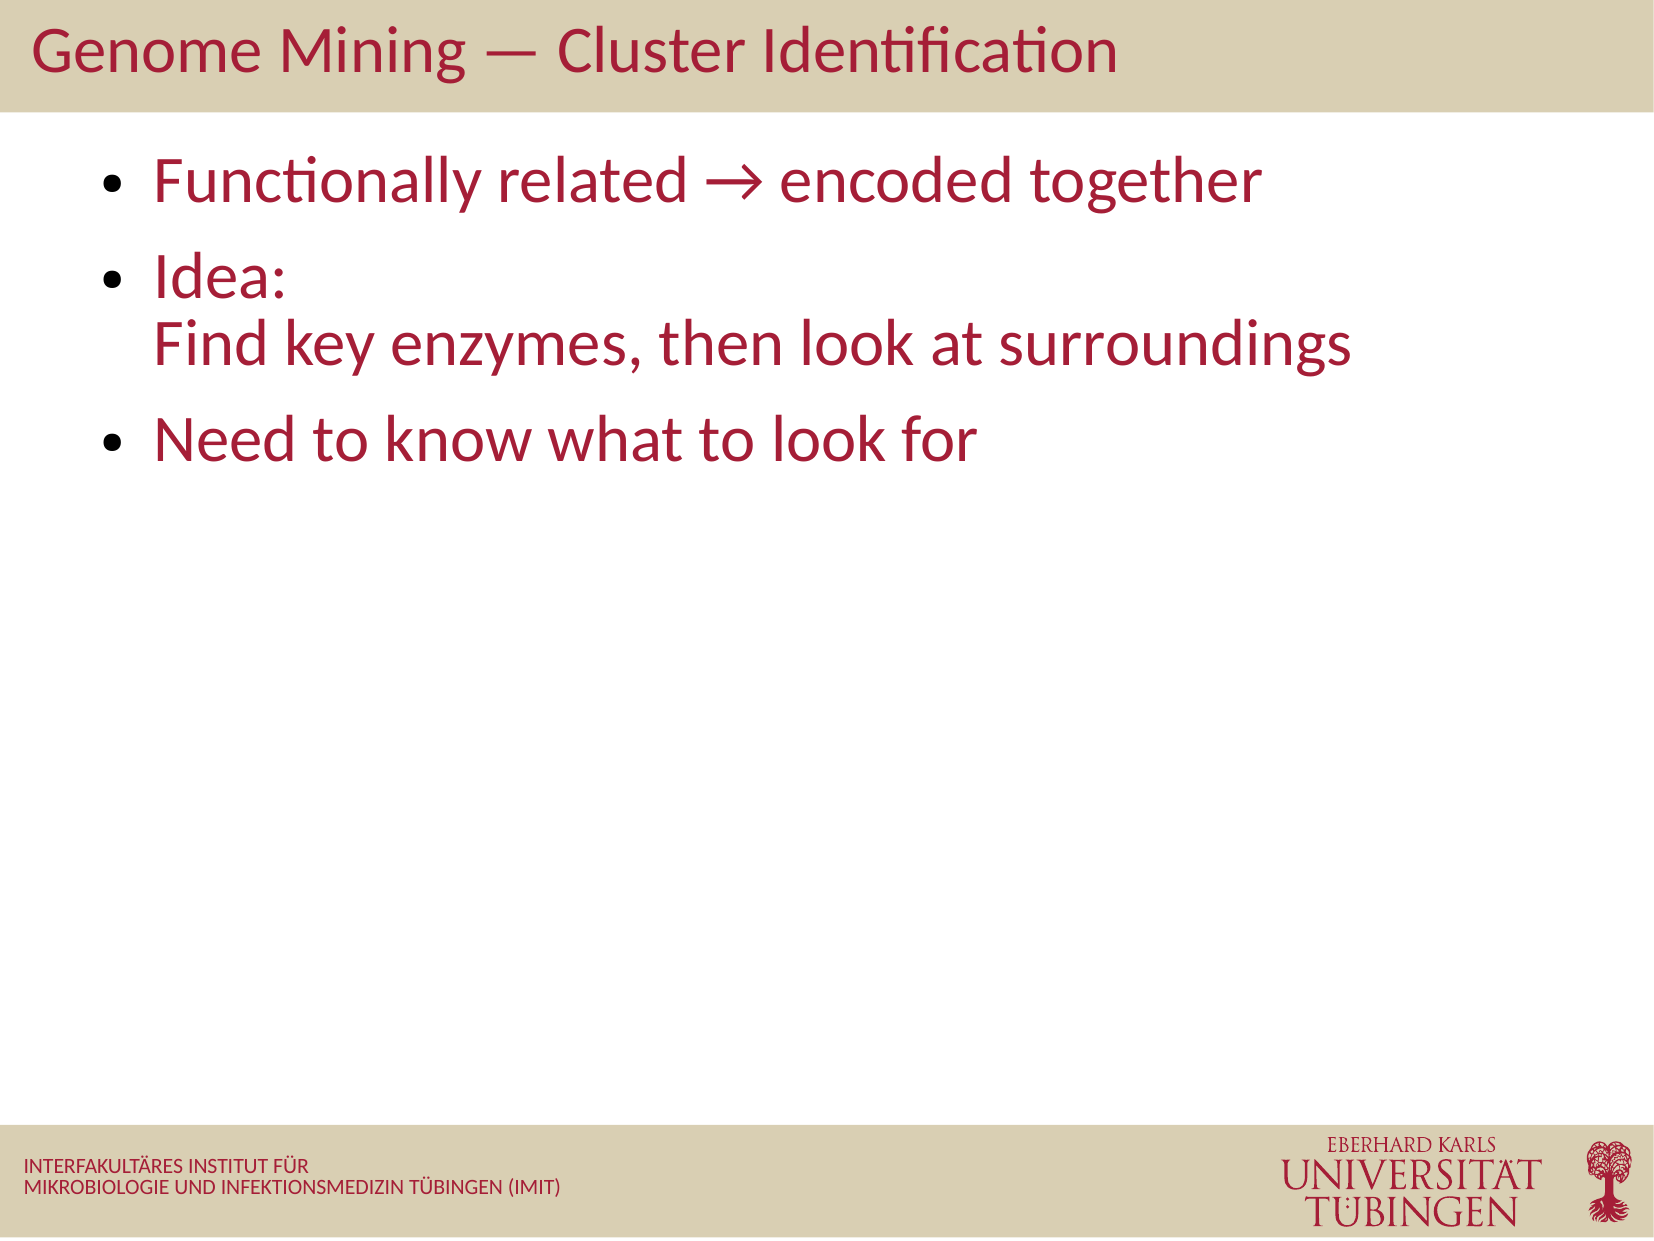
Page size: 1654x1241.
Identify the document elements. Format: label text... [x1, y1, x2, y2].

title Genome Mining — Cluster Identification [31, 0, 1374, 113]
list Functionally related → encoded together Idea: Find key enzymes, then look at surroundings Need to know what to look for [82, 152, 1571, 872]
